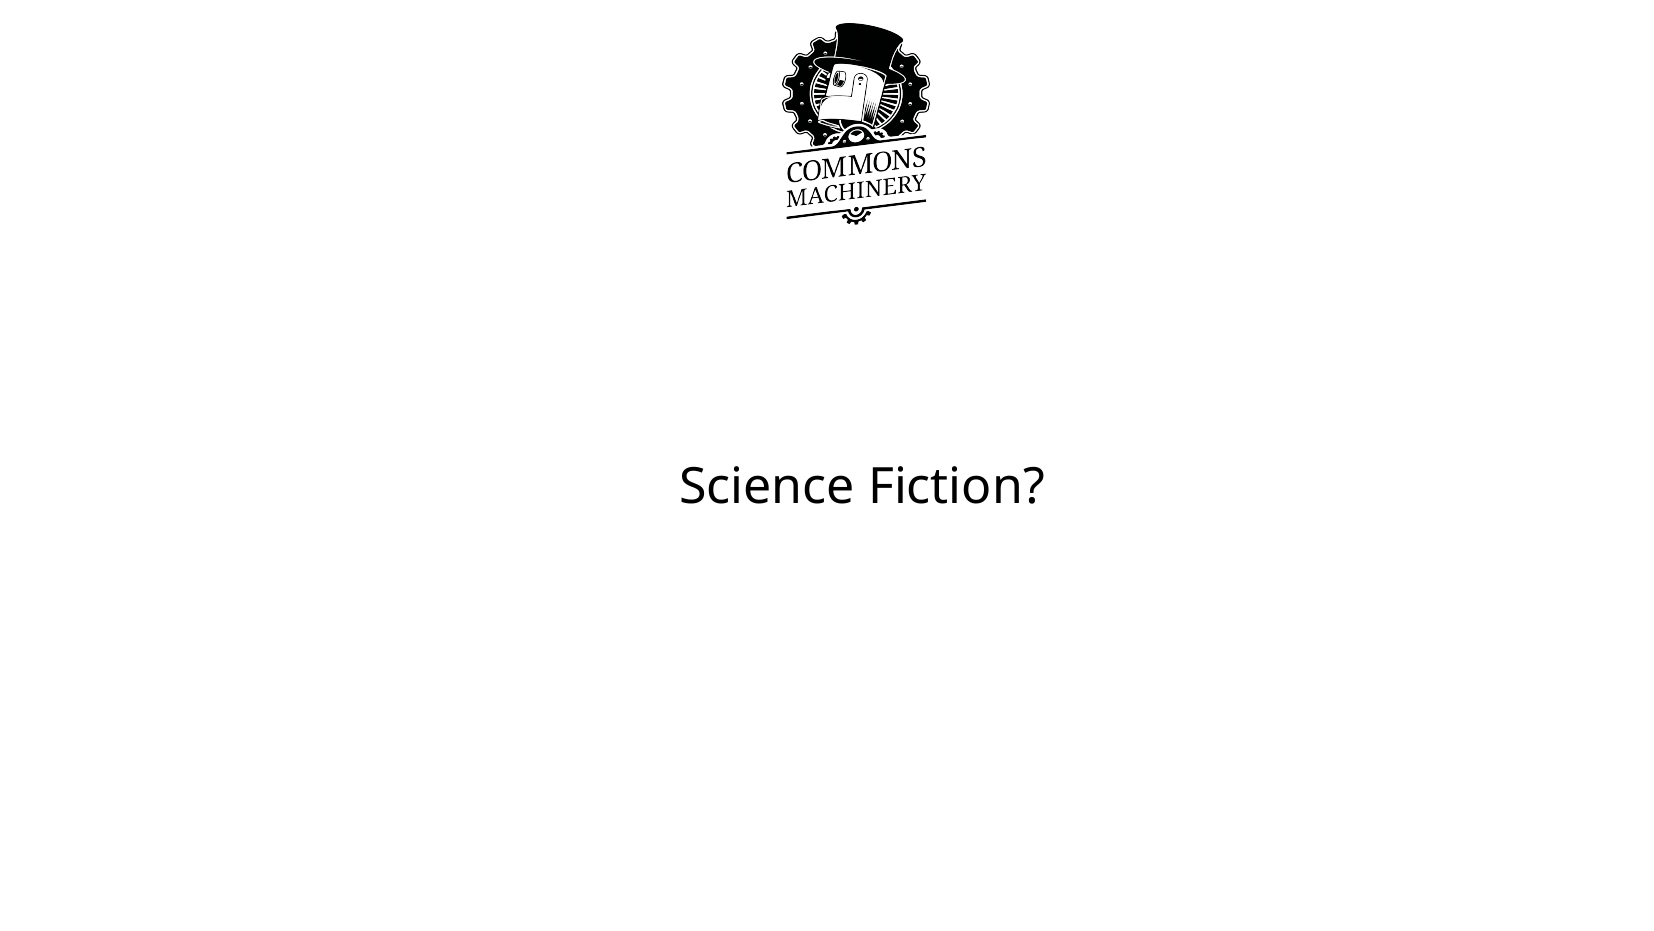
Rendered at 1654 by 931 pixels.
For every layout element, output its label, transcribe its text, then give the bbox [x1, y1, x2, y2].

picture [782, 23, 930, 225]
list Science Fiction? [82, 269, 1571, 810]
